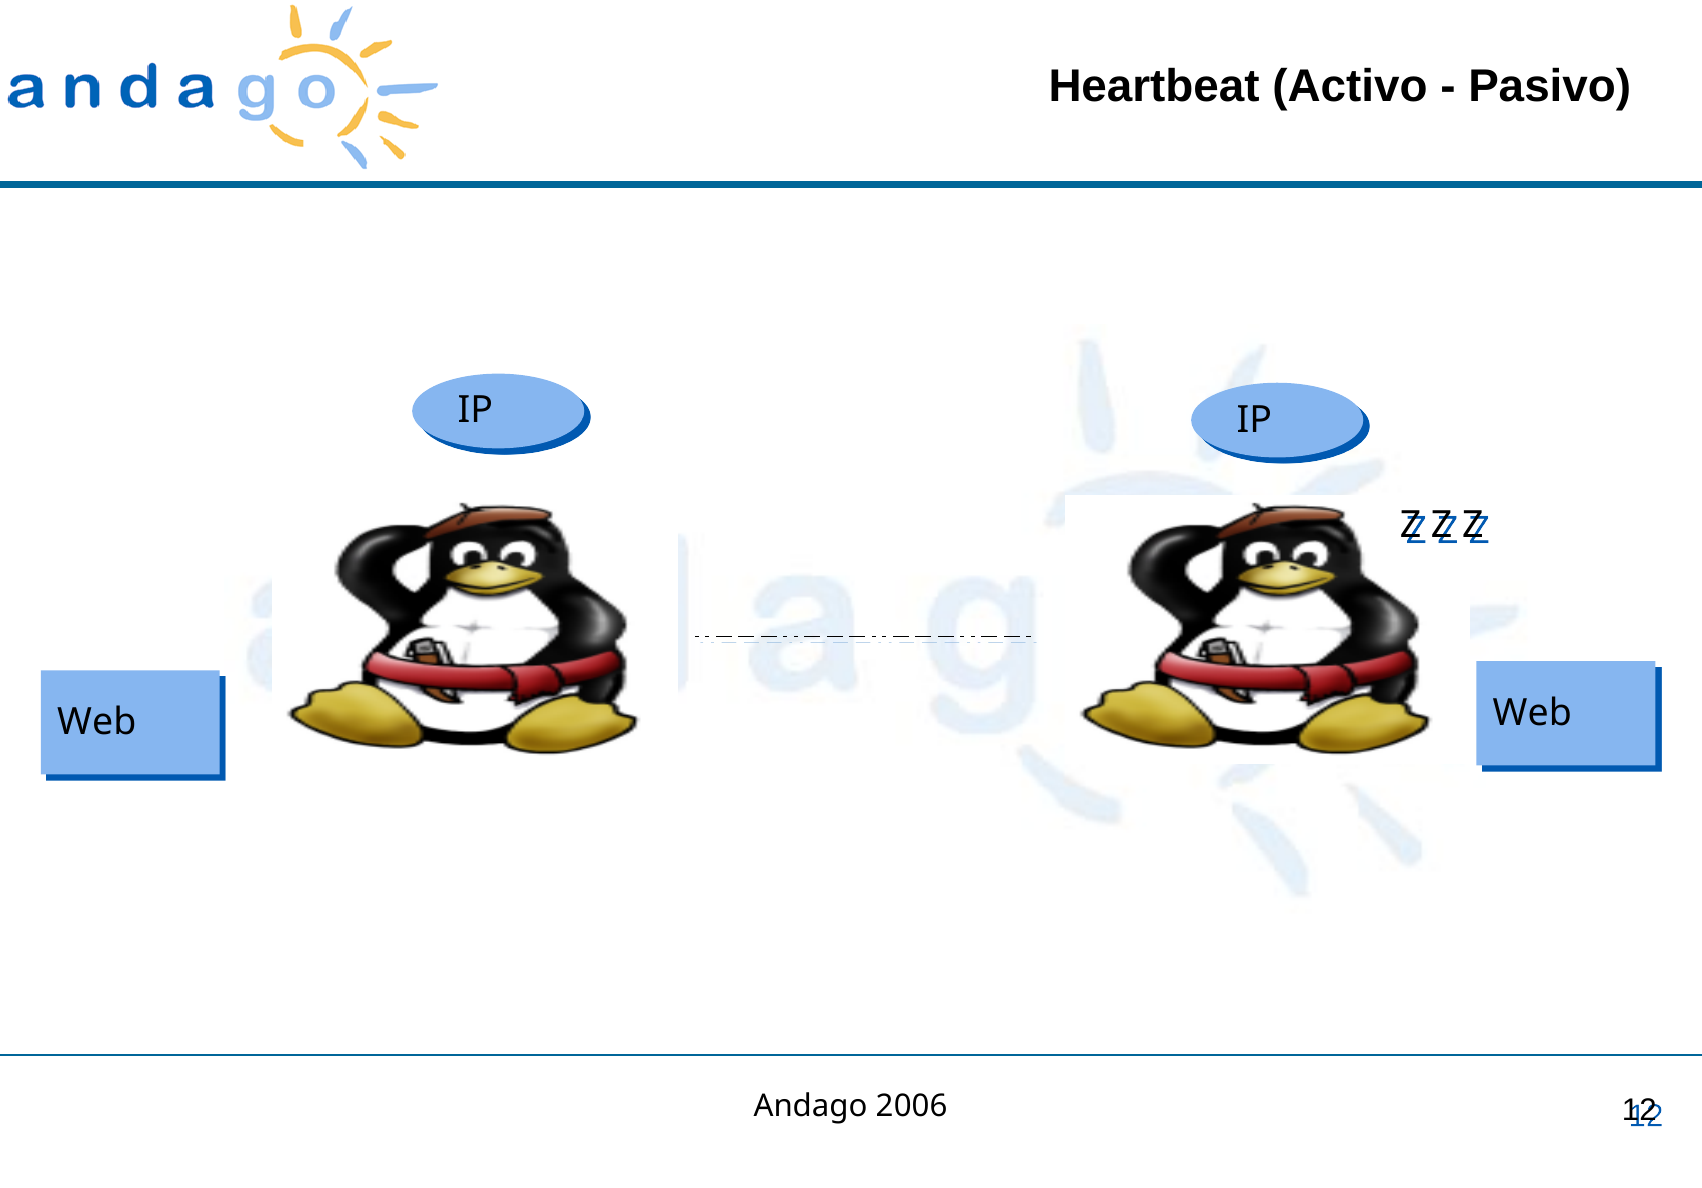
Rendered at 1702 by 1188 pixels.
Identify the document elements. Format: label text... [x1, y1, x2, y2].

text_box Web [40, 670, 220, 775]
text_box IP [412, 373, 585, 449]
picture [224, 324, 1538, 919]
text_box Web [1476, 661, 1656, 766]
picture [0, 0, 255, 175]
text_box IP [1191, 382, 1364, 458]
text_box Z Z Z [1383, 495, 1516, 556]
title Heartbeat (Activo - Pasivo) [255, 0, 1702, 188]
